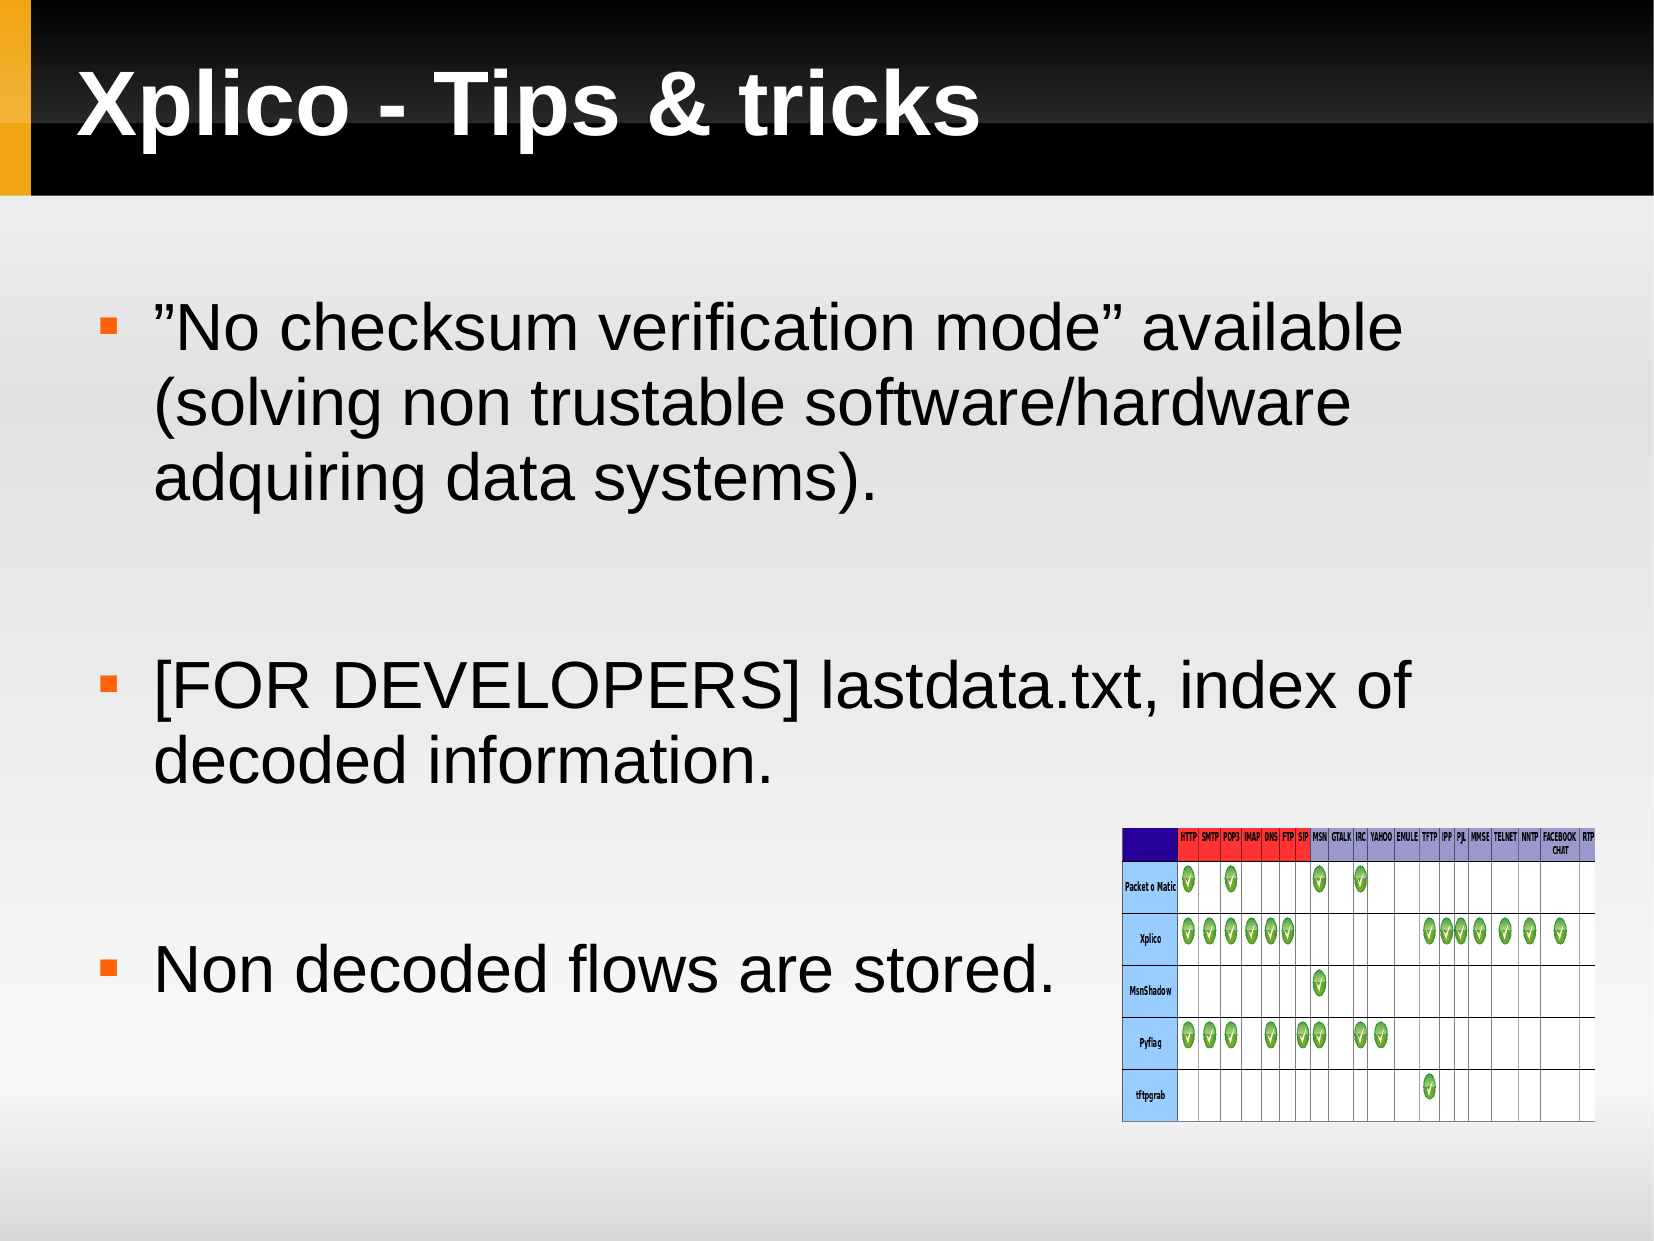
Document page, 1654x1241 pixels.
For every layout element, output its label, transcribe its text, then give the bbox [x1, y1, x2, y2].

title Xplico - Tips & tricks [76, 7, 1565, 200]
picture [0, 0, 1654, 1241]
list ”No checksum verification mode” available (solving non trustable software/hardware adquiring data systems). [FOR DEVELOPERS] lastdata.txt, index of decoded information. Non decoded flows are stored. [82, 290, 1571, 1186]
